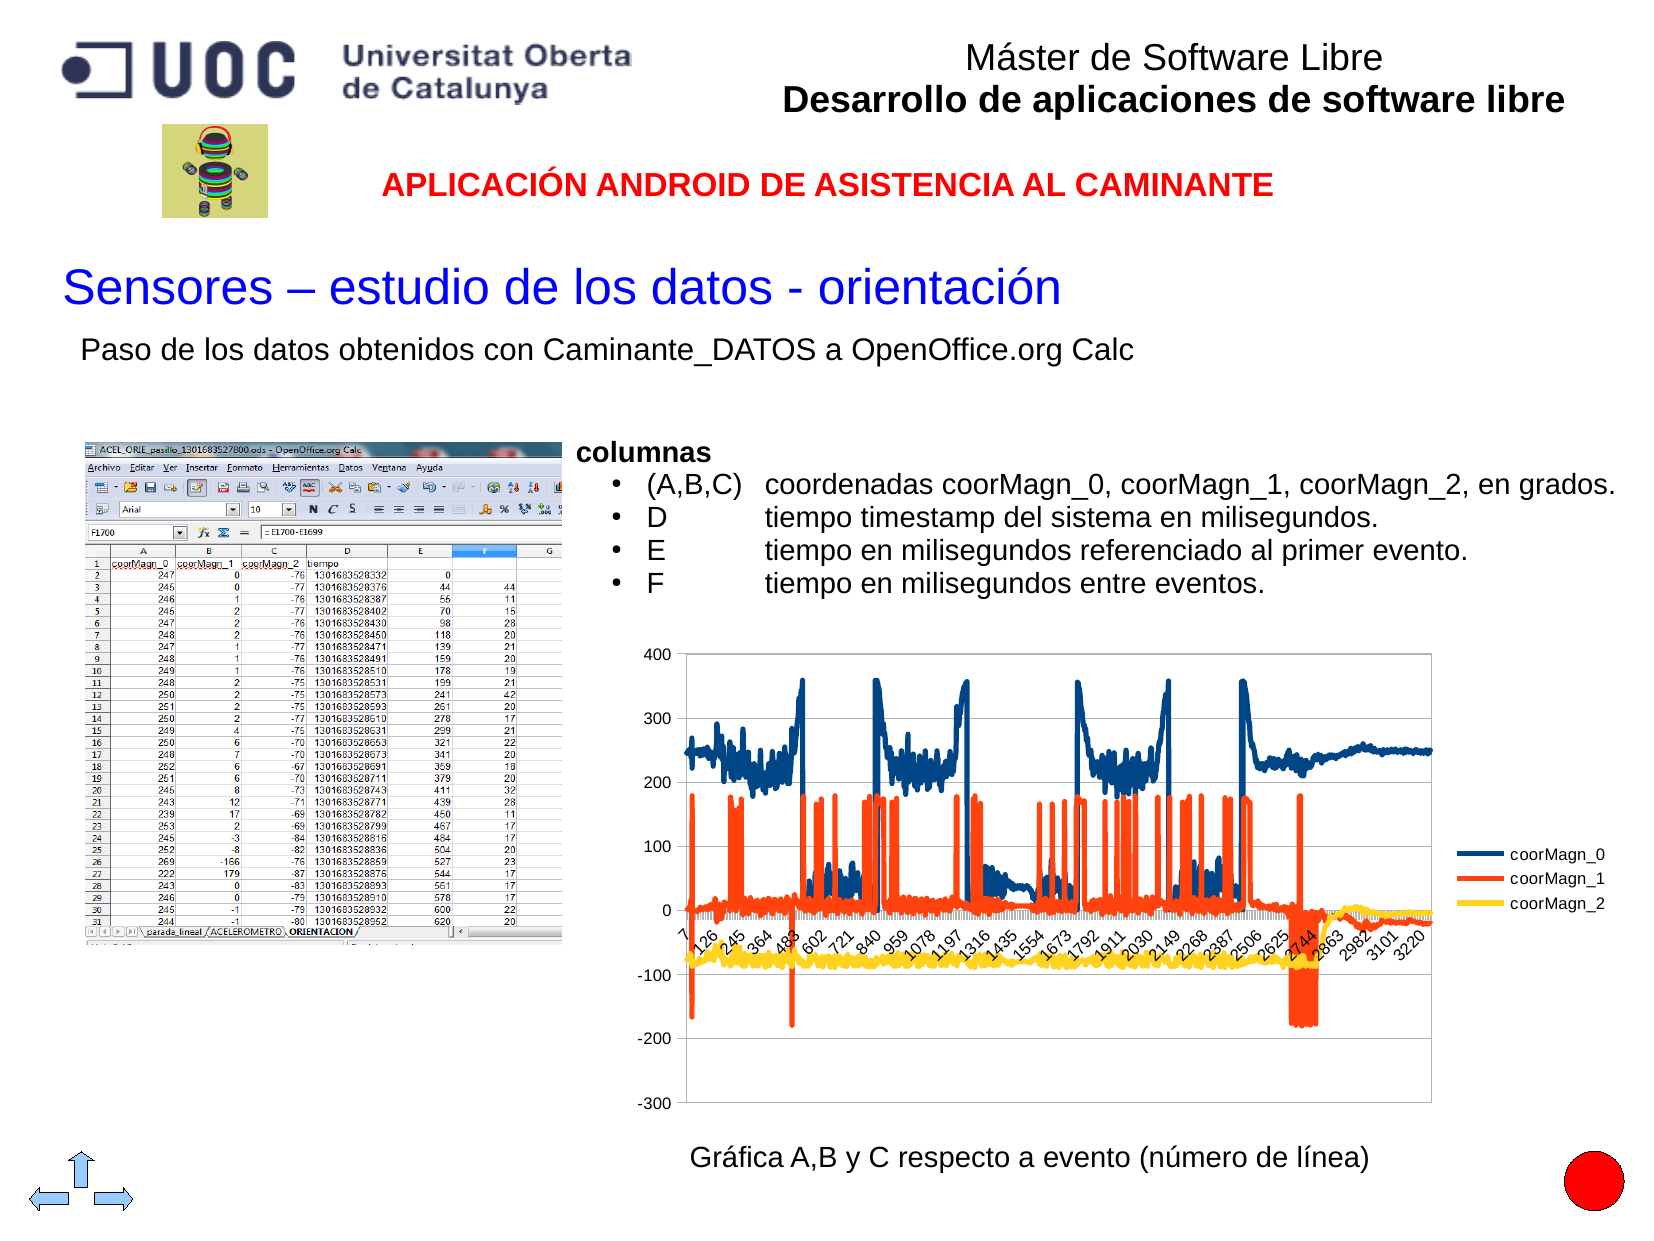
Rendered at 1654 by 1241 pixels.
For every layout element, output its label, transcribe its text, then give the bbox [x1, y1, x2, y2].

text_box APLICACIÓN ANDROID DE ASISTENCIA AL CAMINANTE [105, 149, 1552, 222]
text_box [94, 1187, 133, 1211]
text_box Paso de los datos obtenidos con Caminante_DATOS a OpenOffice.org Calc [65, 324, 1152, 375]
text_box [68, 1151, 95, 1188]
picture [61, 41, 632, 105]
list Sensores – estudio de los datos - orientación [62, 249, 1300, 325]
text_box Máster de Software Libre Desarrollo de aplicaciones de software libre [754, 29, 1595, 130]
picture [162, 124, 268, 218]
chart [617, 634, 1625, 1123]
text_box columnas (A,B,C) coordenadas coorMagn_0, coorMagn_1, coorMagn_2, en grados. D tiempo timestamp del sistema en milisegundos. E tiempo en milisegundos referenciado al primer evento. F tiempo en milisegundos entre eventos. [561, 428, 1639, 687]
picture [85, 442, 562, 945]
text_box Gráfica A,B y C respecto a evento (número de línea) [674, 1133, 1386, 1182]
text_box [1564, 1151, 1625, 1211]
text_box [29, 1187, 69, 1211]
